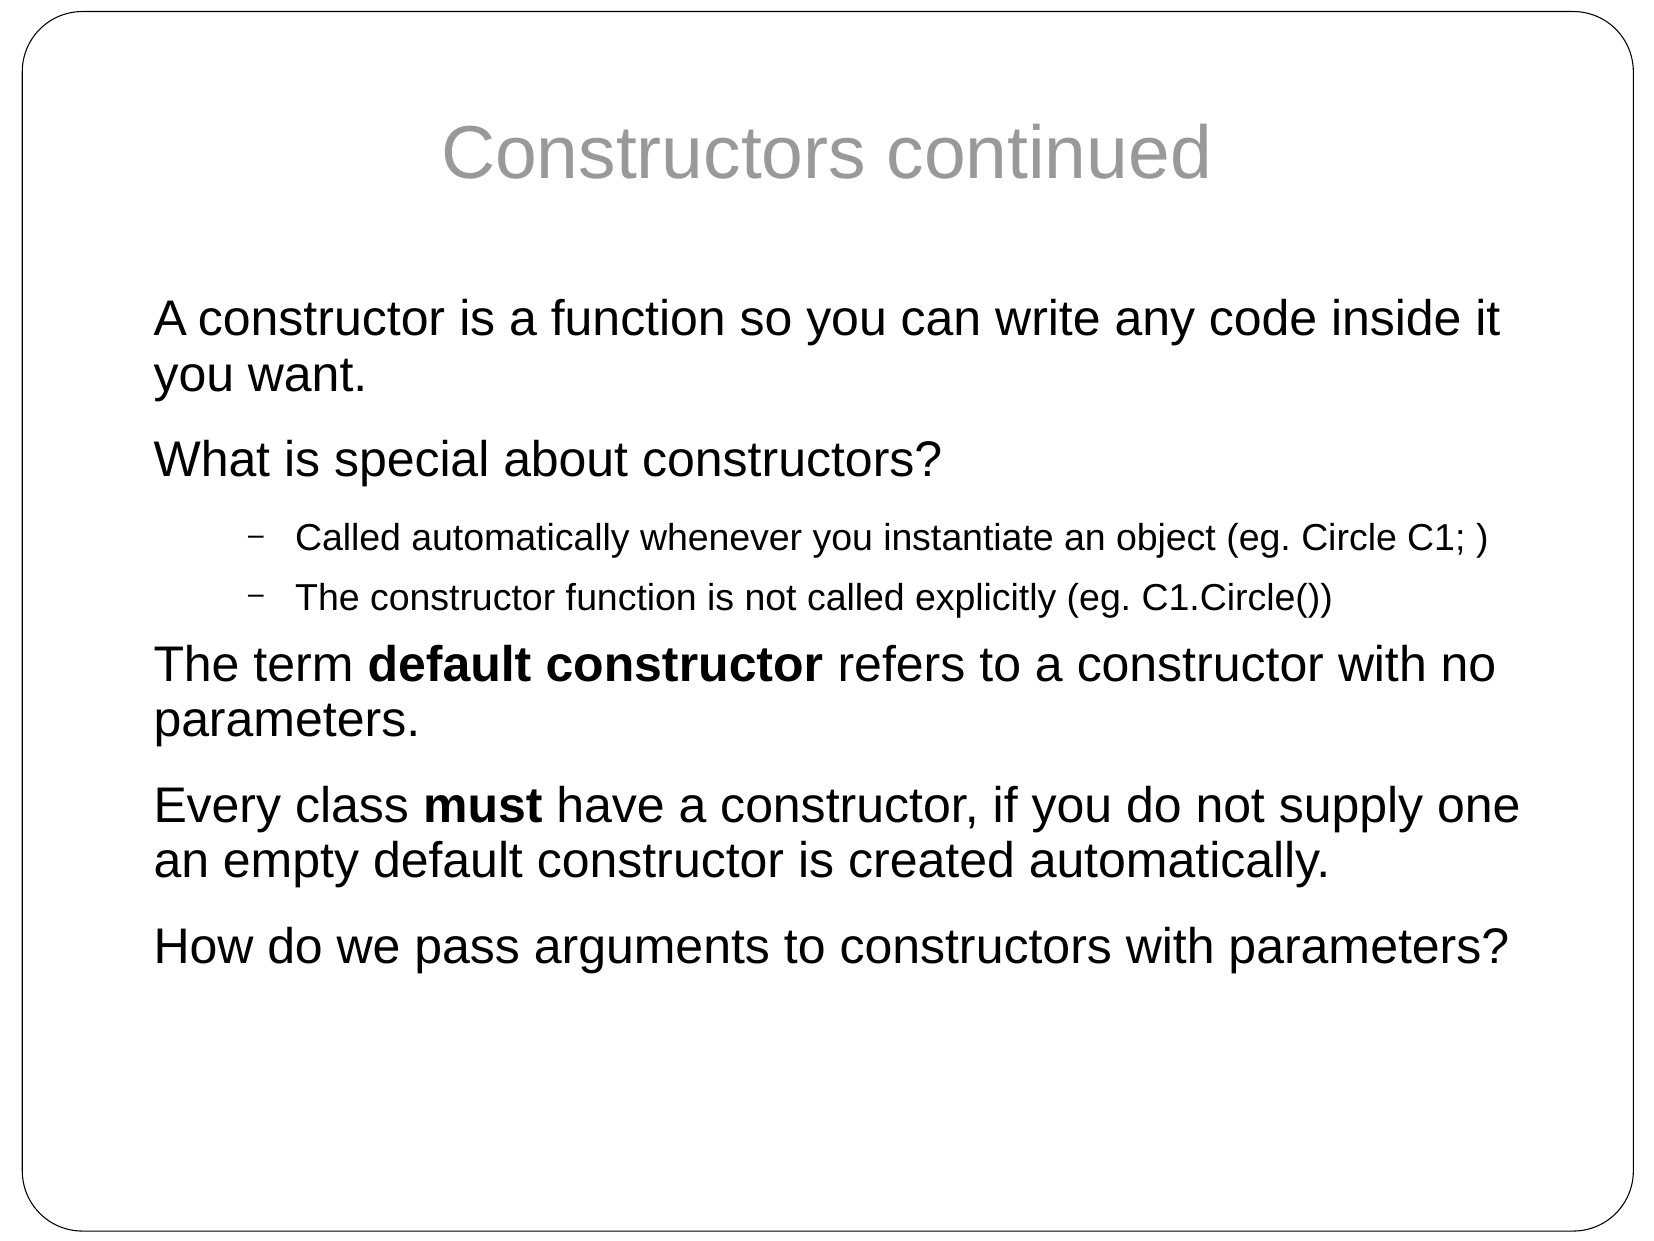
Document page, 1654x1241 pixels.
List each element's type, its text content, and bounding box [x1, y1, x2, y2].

list A constructor is a function so you can write any code inside it you want. What is special about constructors? Called automatically whenever you instantiate an object (eg. Circle C1; ) The constructor function is not called explicitly (eg. C1.Circle()) The term default constructor refers to a constructor with no parameters. Every class must have a constructor, if you do not supply one an empty default constructor is created automatically. How do we pass arguments to constructors with parameters? [82, 290, 1571, 1109]
title Constructors continued [82, 56, 1571, 250]
